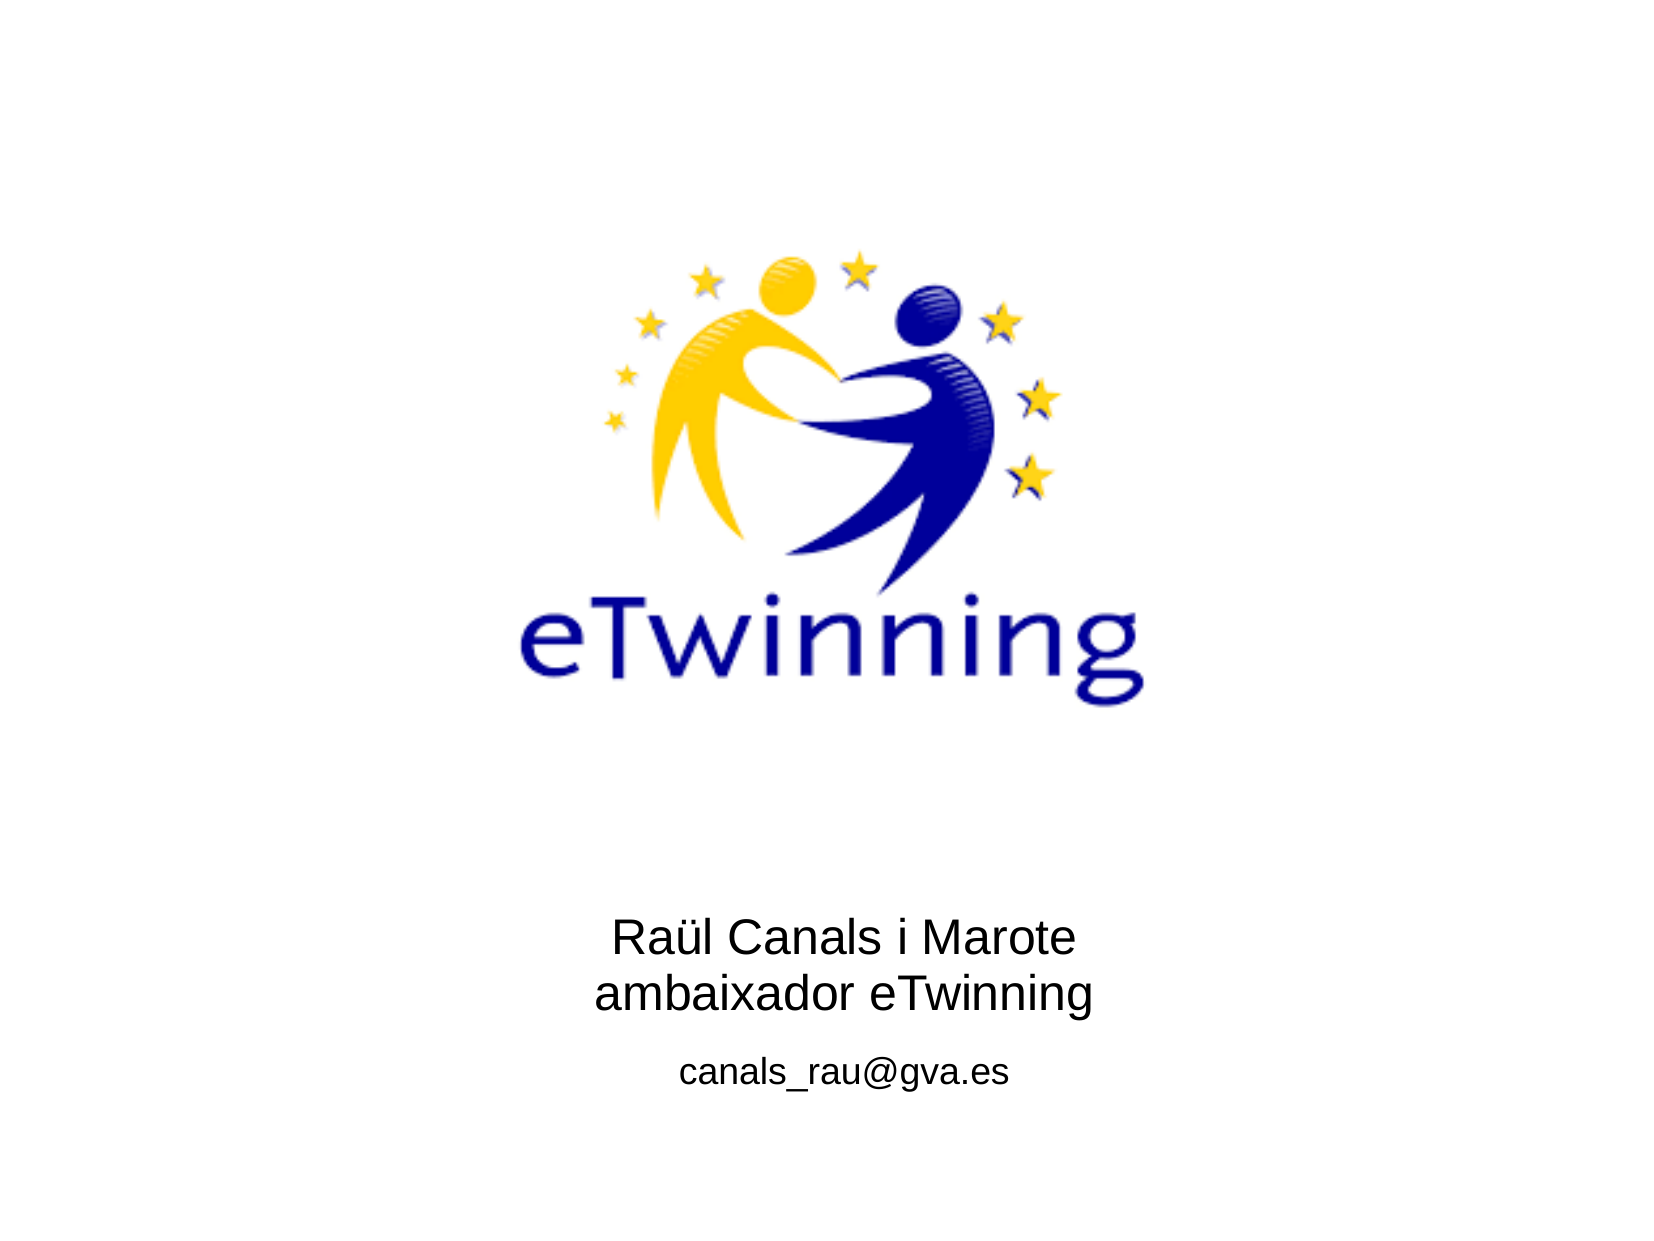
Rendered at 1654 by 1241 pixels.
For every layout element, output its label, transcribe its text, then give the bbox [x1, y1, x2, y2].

picture [496, 224, 1170, 734]
list Raül Canals i Marote ambaixador eTwinning canals_rau@gva.es [165, 692, 1524, 1123]
